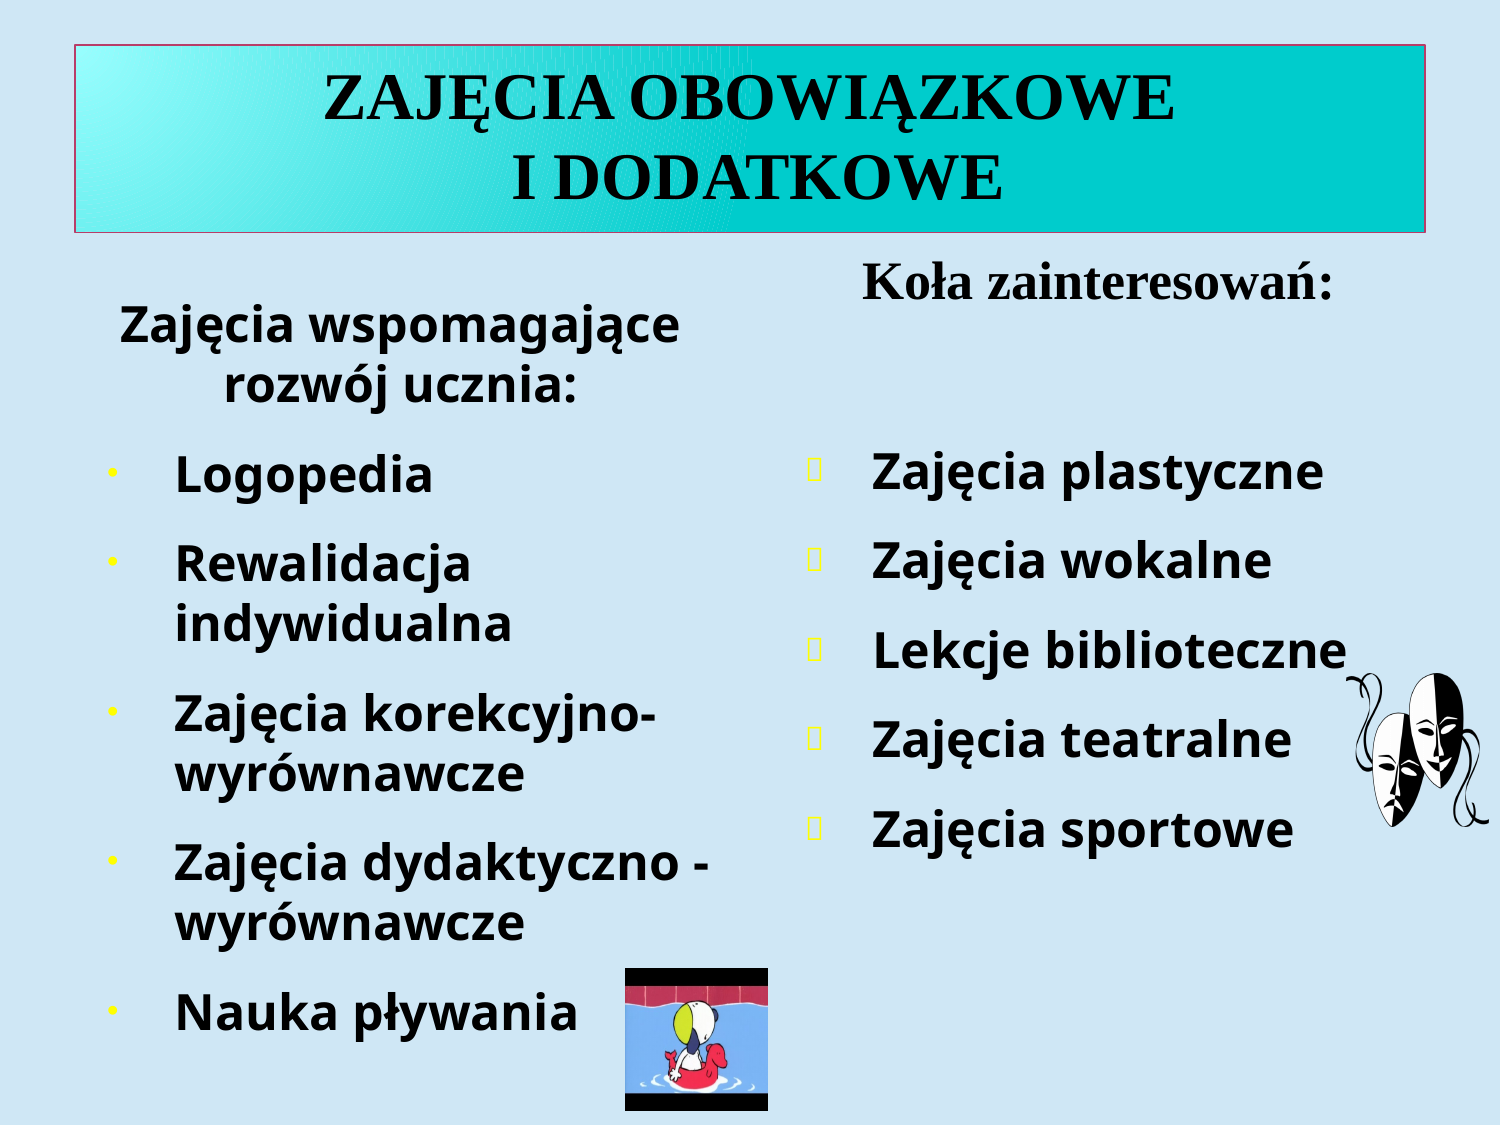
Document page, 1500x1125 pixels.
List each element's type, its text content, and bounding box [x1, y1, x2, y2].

picture [625, 968, 768, 1111]
list Zajęcia wspomagające rozwój ucznia: Logopedia Rewalidacja indywidualna Zajęcia korekcyjno-wyrównawcze Zajęcia dydaktyczno - wyrównawcze Nauka pływania [69, 285, 733, 1028]
title ZAJĘCIA OBOWIĄZKOWE I DODATKOWE [75, 45, 1425, 233]
list Koła zainteresowań: Zajęcia plastyczne Zajęcia wokalne Lekcje biblioteczne Zajęcia teatralne Zajęcia sportowe [767, 237, 1431, 981]
picture [1346, 673, 1489, 827]
